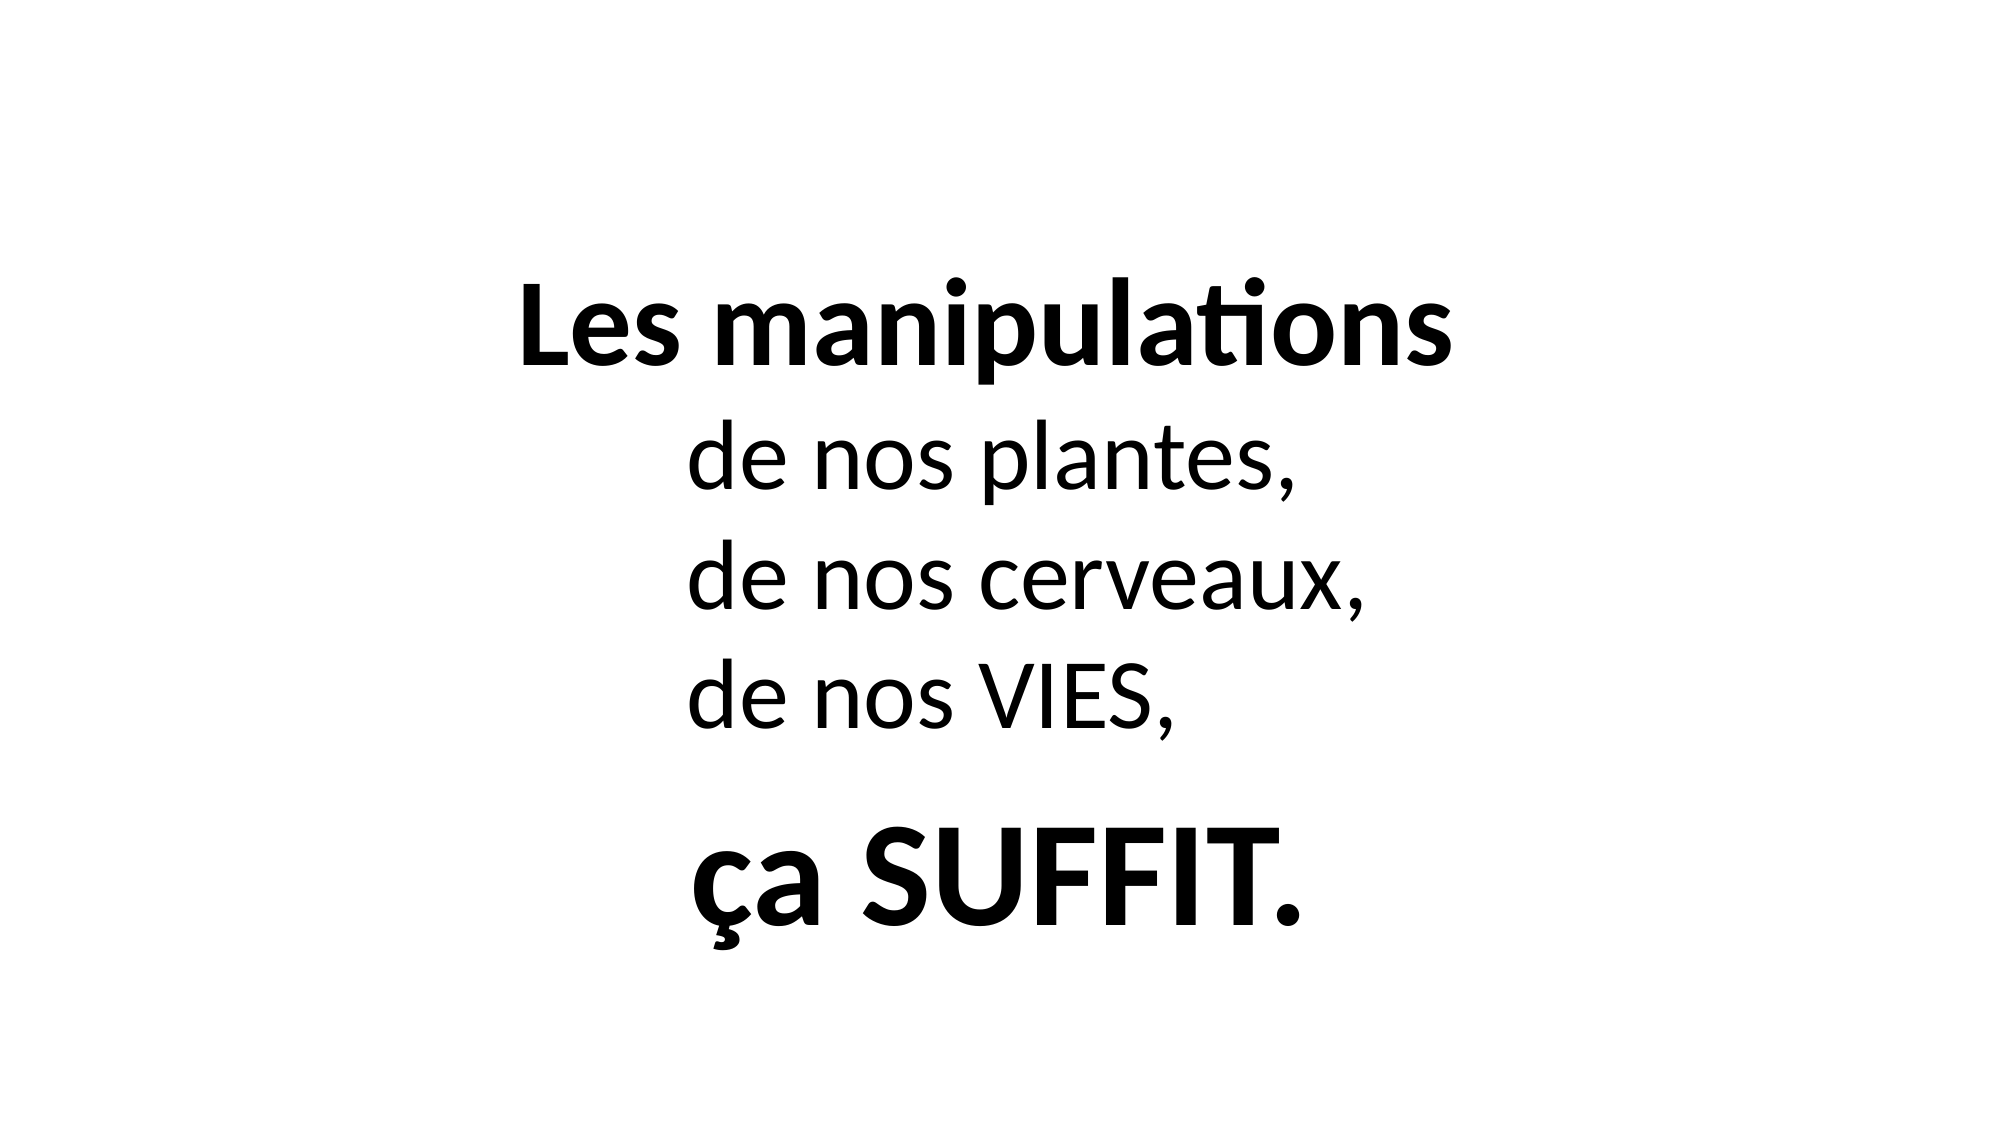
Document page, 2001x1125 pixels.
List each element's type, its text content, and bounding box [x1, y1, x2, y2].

subtitle ça SUFFIT. [641, 788, 1359, 970]
text_box de nos plantes, de nos cerveaux, de nos VIES, [671, 381, 1673, 761]
title Les manipulations [292, 219, 1708, 401]
